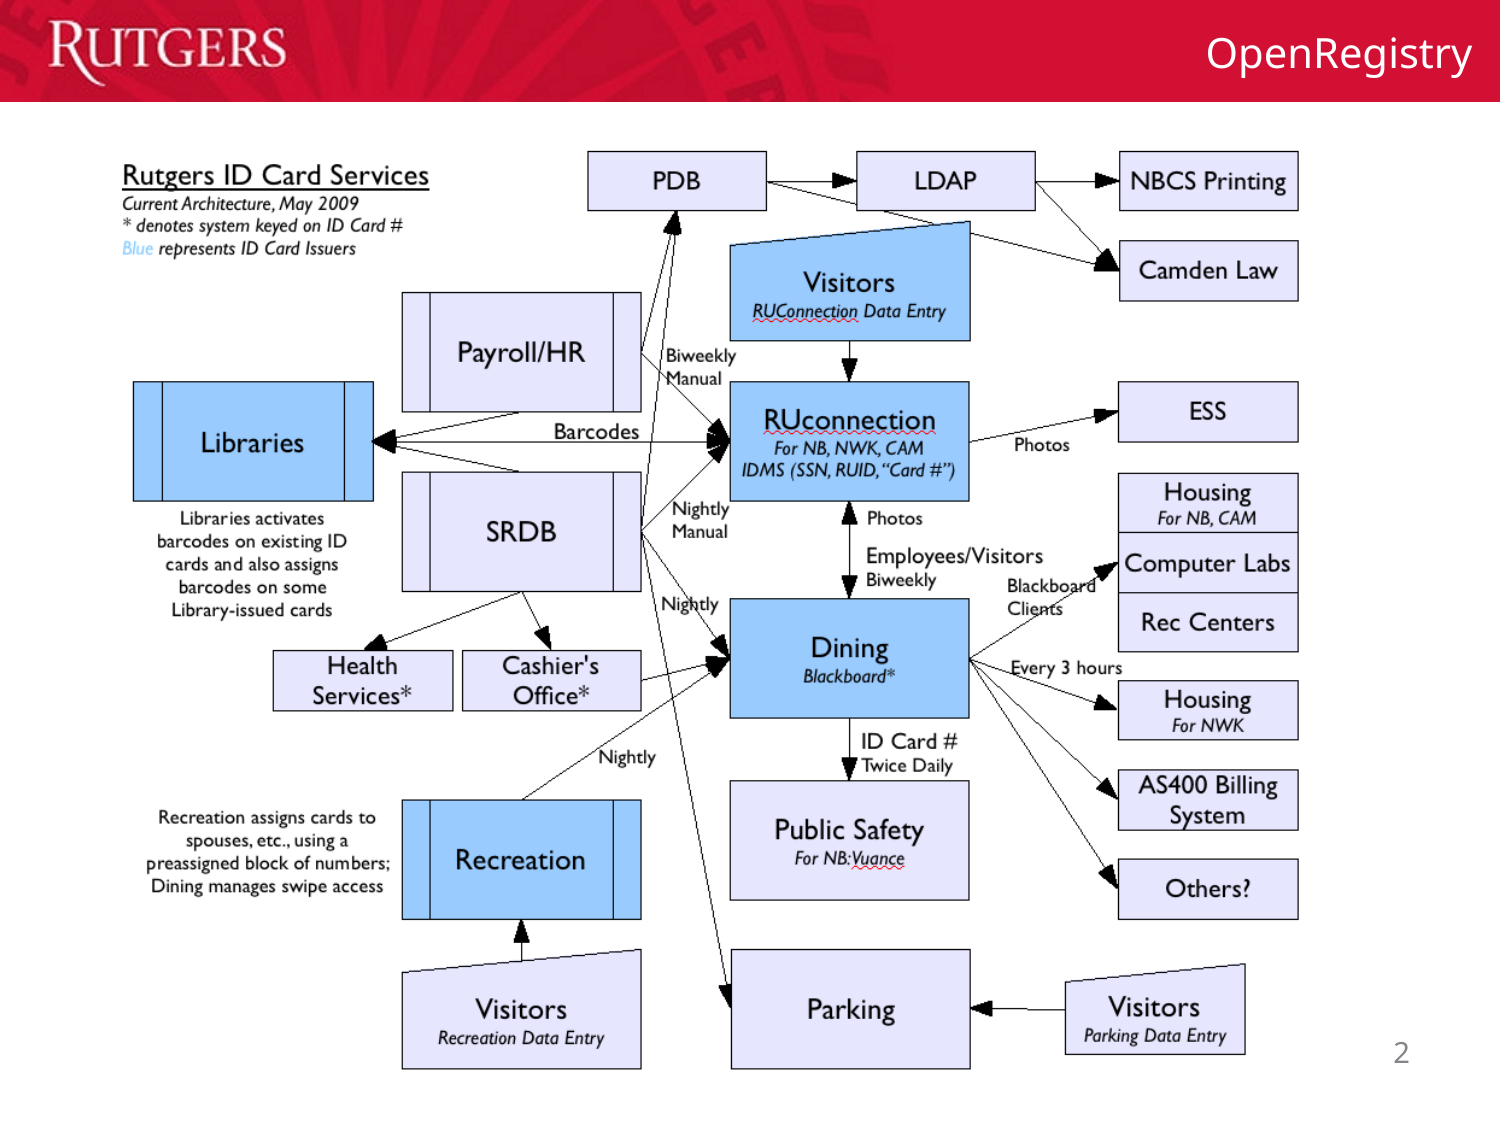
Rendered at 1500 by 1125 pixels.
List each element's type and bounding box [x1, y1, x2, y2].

title [75, 99, 1426, 238]
picture [63, 104, 1376, 1119]
picture [0, 0, 1500, 102]
